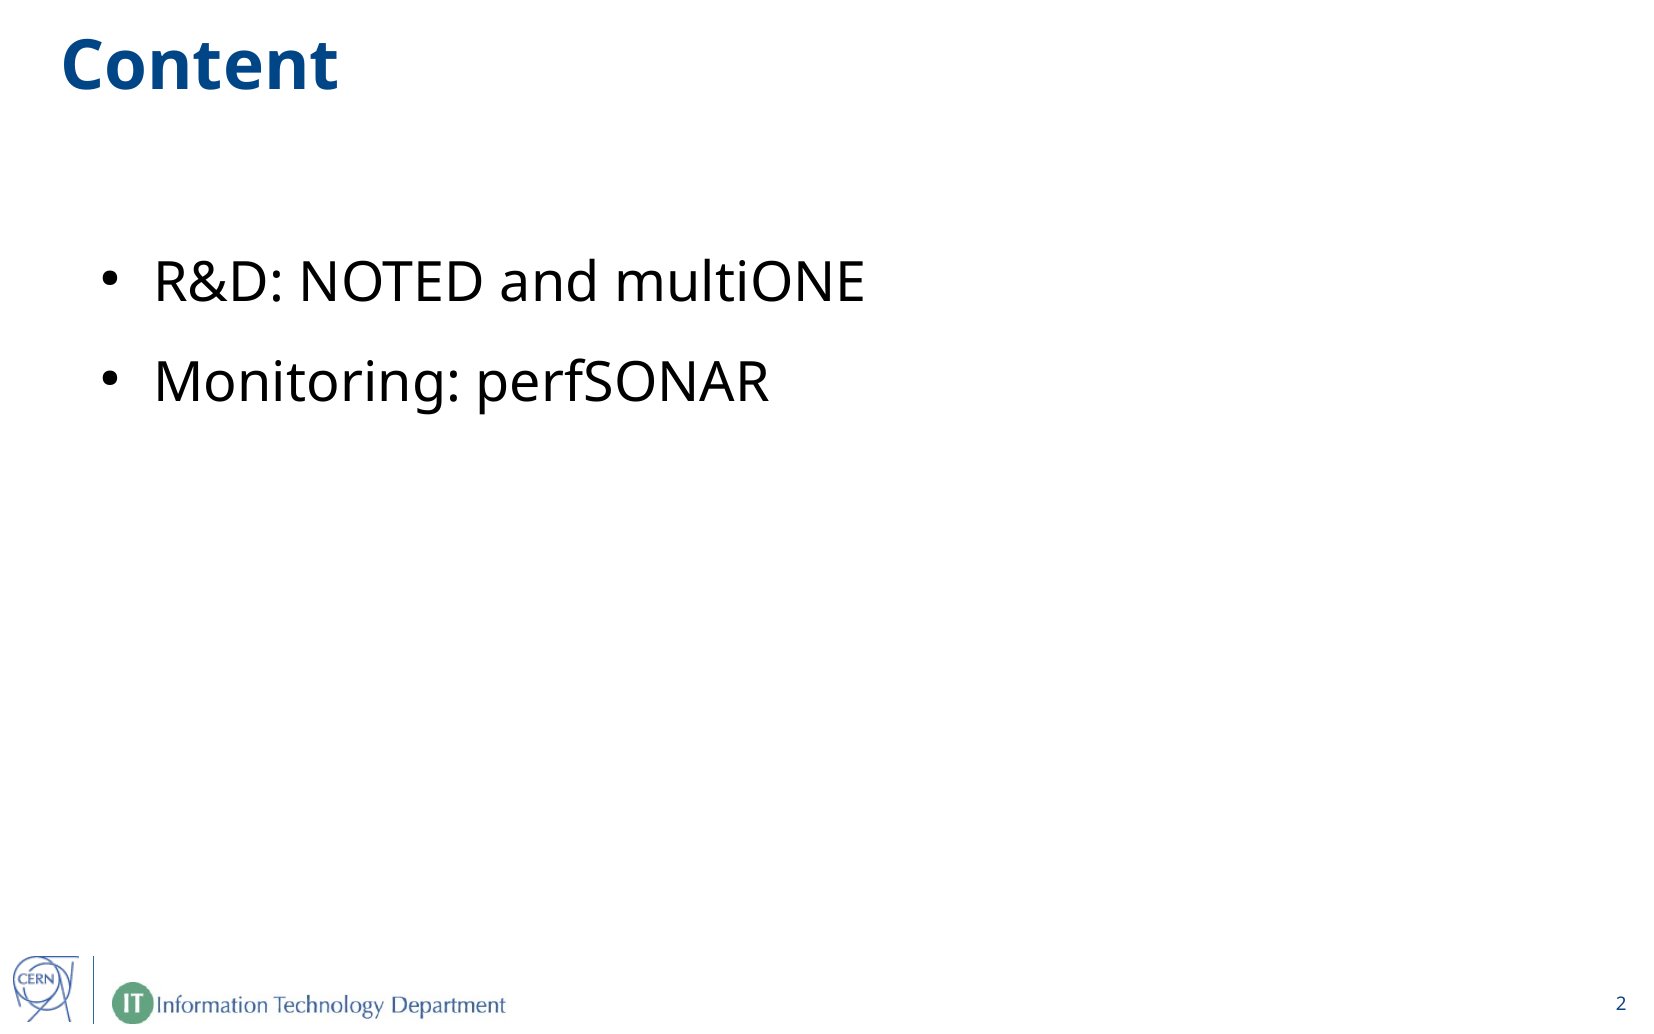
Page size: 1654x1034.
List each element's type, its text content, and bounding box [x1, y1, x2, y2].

picture [112, 982, 755, 1024]
title Content [60, 0, 1528, 138]
picture [13, 956, 79, 1032]
list R&D: NOTED and multiONE Monitoring: perfSONAR [82, 241, 1571, 842]
